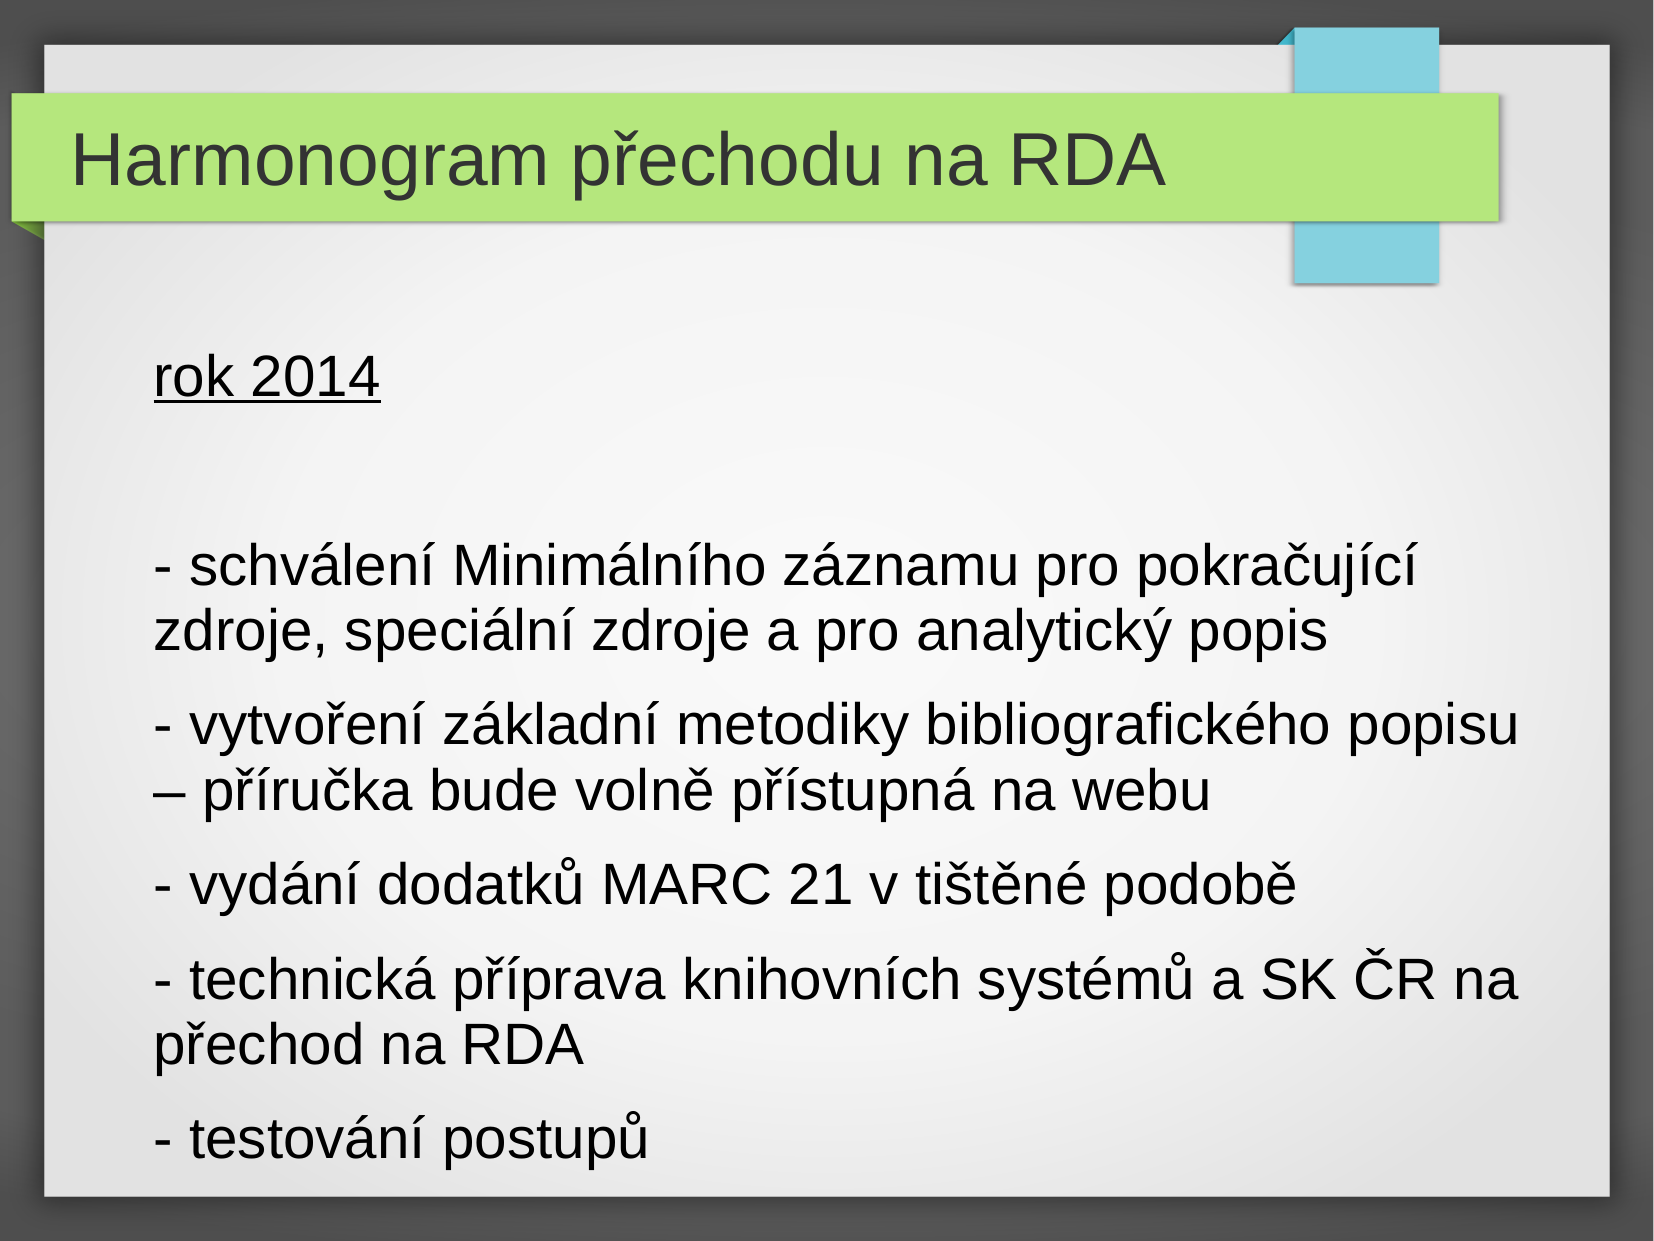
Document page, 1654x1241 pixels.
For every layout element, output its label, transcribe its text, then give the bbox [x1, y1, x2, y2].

title Harmonogram přechodu na RDA [70, 106, 1229, 213]
picture [0, 0, 1654, 1241]
list rok 2014 - schválení Minimálního záznamu pro pokračující zdroje, speciální zdroje a pro analytický popis - vytvoření základní metodiky bibliografického popisu – příručka bude volně přístupná na webu - vydání dodatků MARC 21 v tištěné podobě - technická příprava knihovních systémů a SK ČR na přechod na RDA - testování postupů [82, 343, 1538, 1063]
